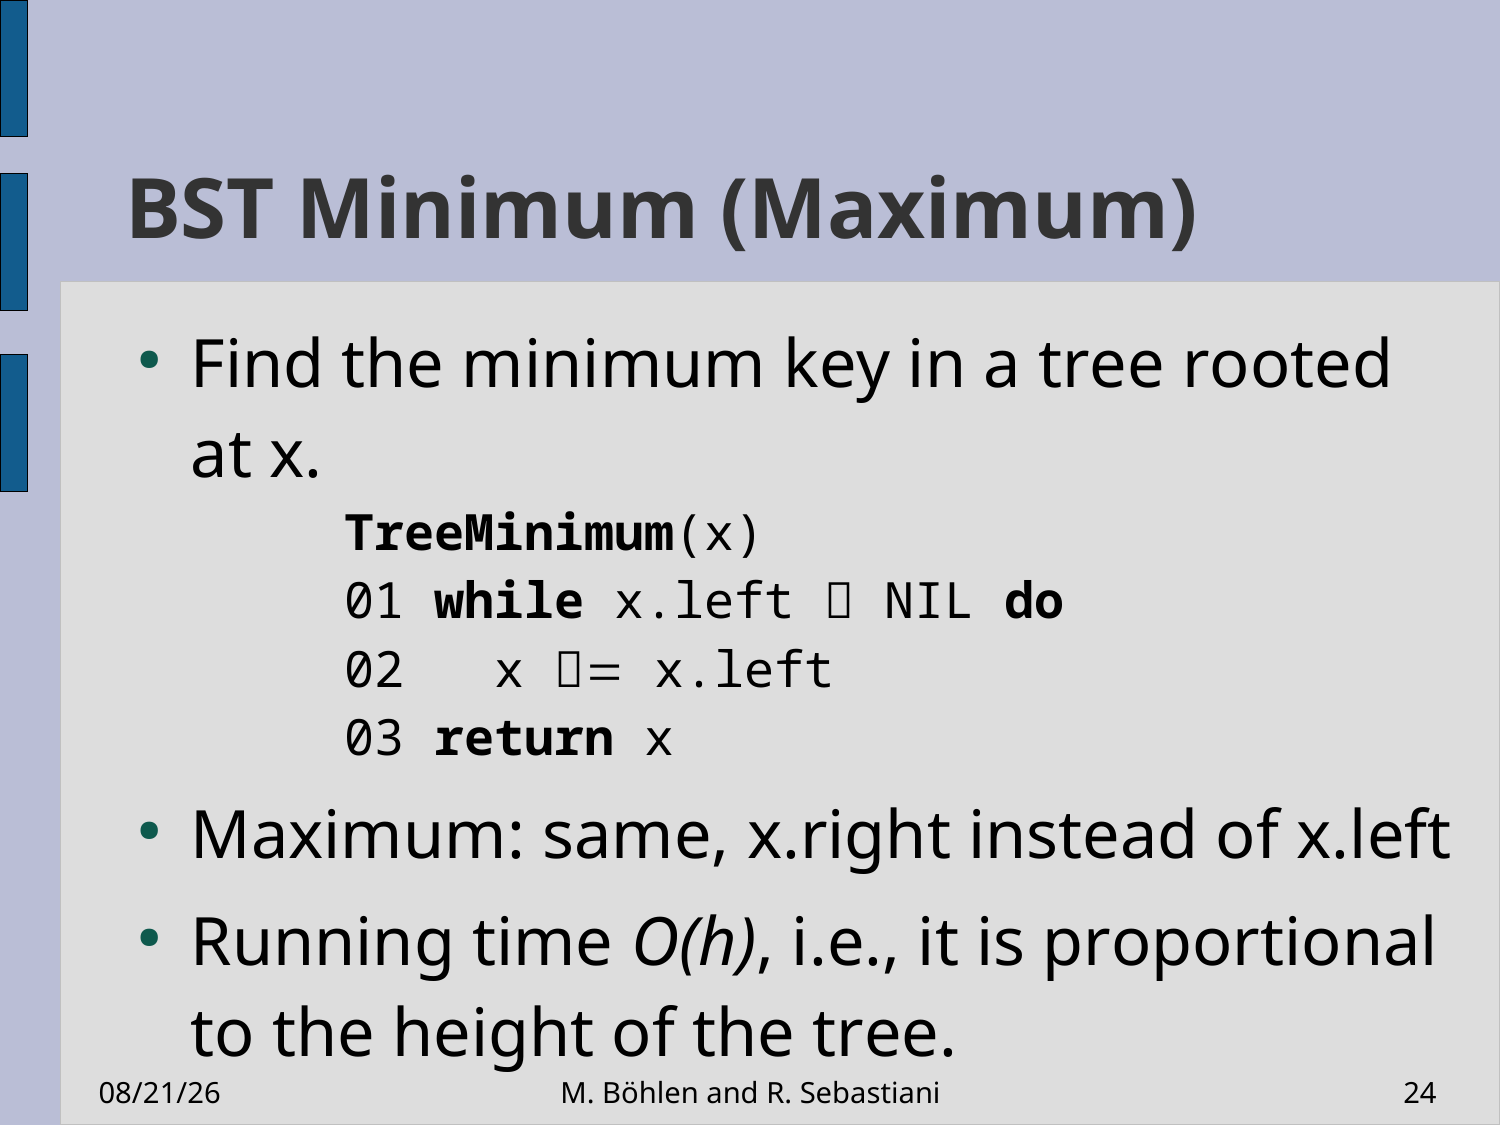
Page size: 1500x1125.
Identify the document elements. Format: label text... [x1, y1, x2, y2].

list Find the minimum key in a tree rooted at x. TreeMinimum(x) 01 while x.left  NIL do 02 x  x.left 03 return x Maximum: same, x.right instead of x.left Running time O(h), i.e., it is proportional to the height of the tree. [104, 308, 1488, 1033]
title BST Minimum (Maximum) [110, 67, 1392, 271]
